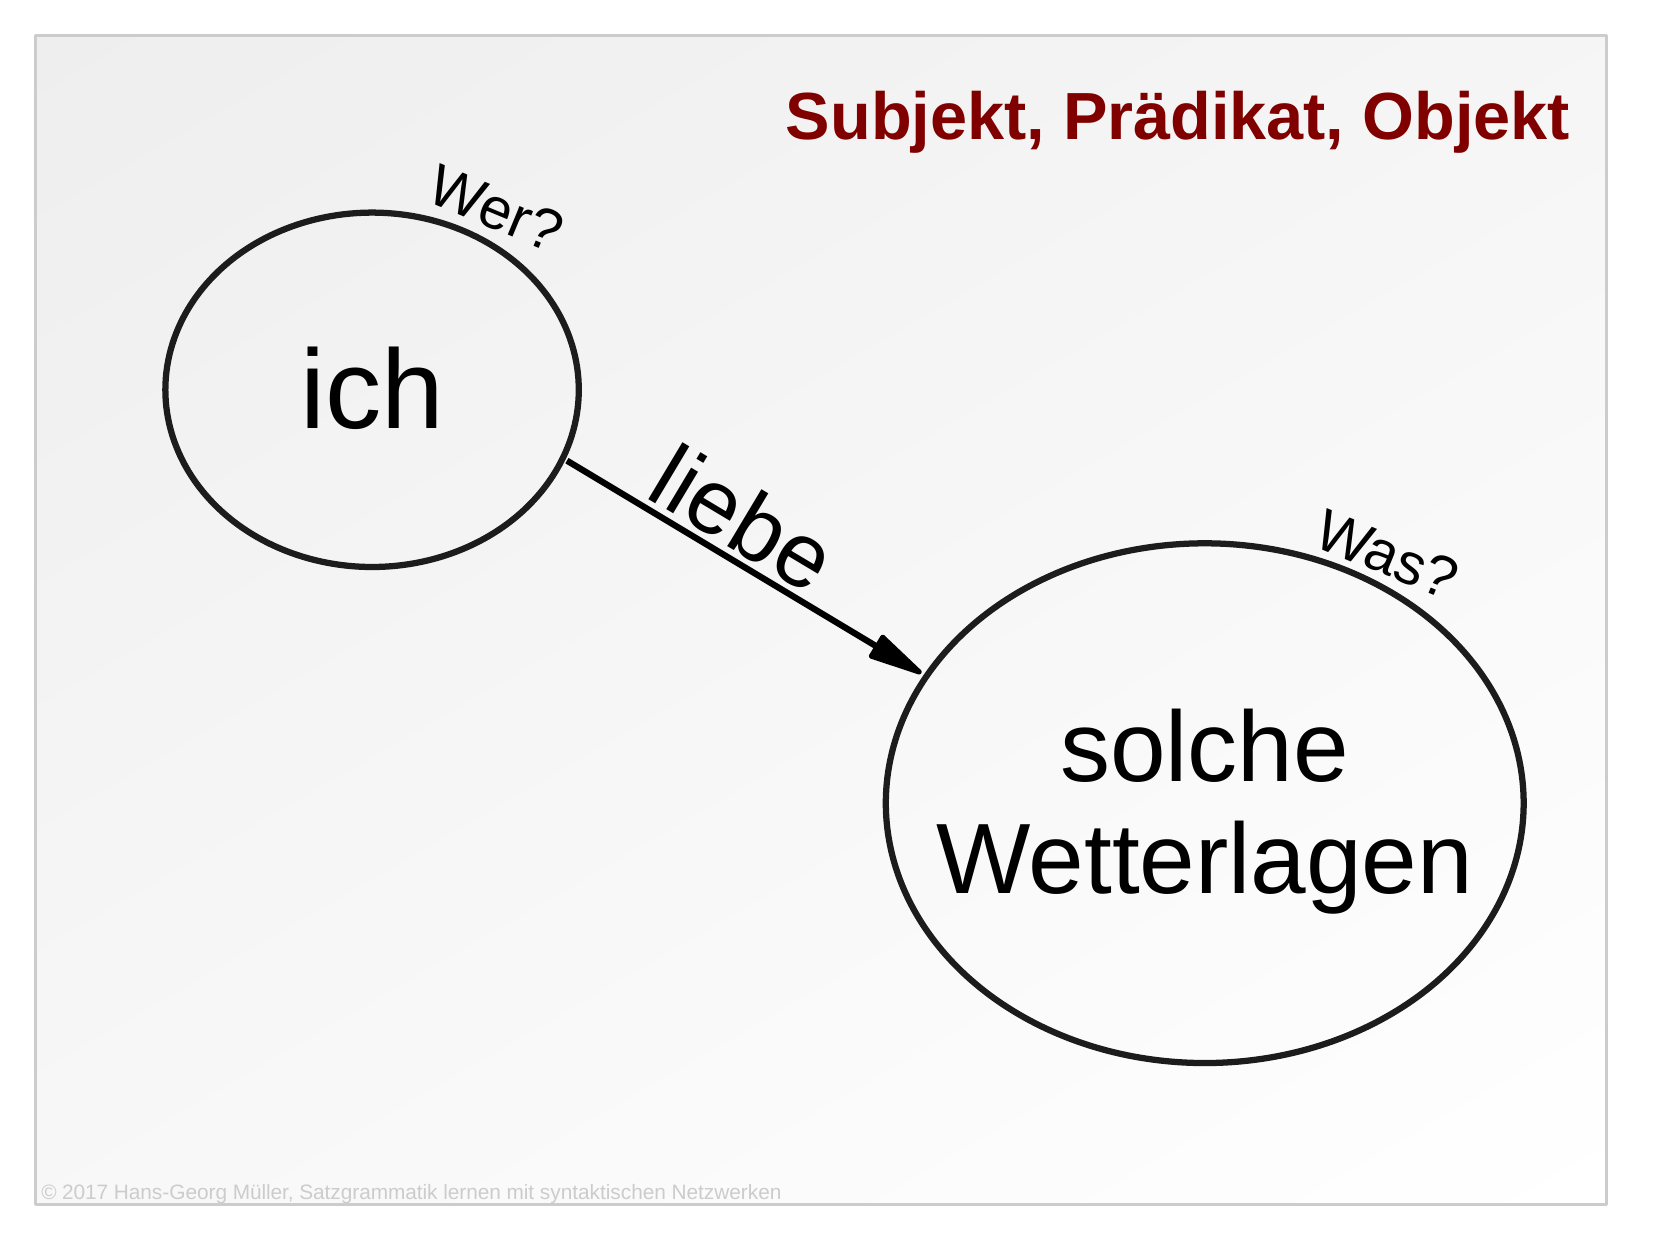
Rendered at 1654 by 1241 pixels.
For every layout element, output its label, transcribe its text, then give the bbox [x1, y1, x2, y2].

text_box Was? [1288, 483, 1512, 643]
text_box solche Wetterlagen [885, 543, 1524, 1064]
text_box ich [165, 212, 579, 567]
text_box Wer? [402, 166, 603, 287]
title Subjekt, Prädikat, Objekt [82, 67, 1571, 166]
